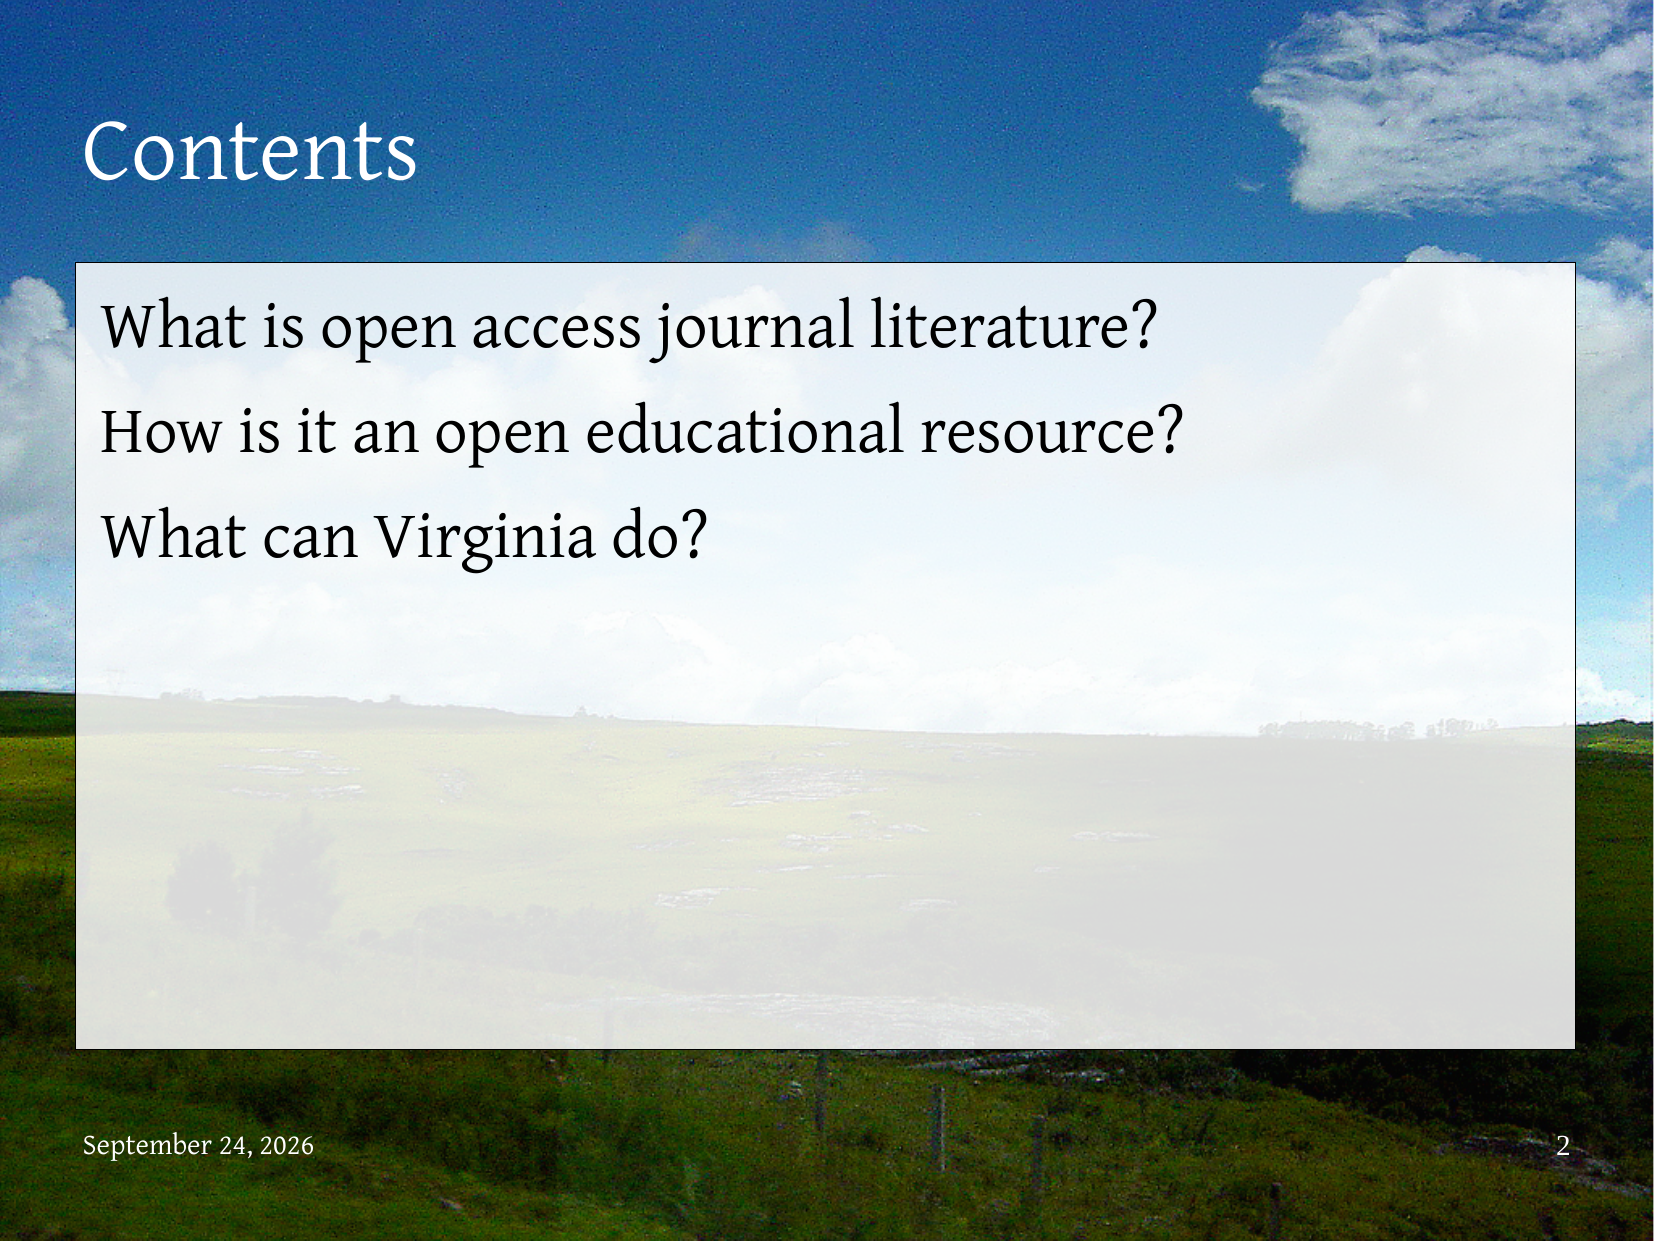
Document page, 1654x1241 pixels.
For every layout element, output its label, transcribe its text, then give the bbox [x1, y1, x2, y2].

picture [0, 0, 1654, 1241]
title Contents [82, 49, 1571, 257]
list What is open access journal literature? How is it an open educational resource? What can Virginia do? [82, 290, 1571, 1109]
